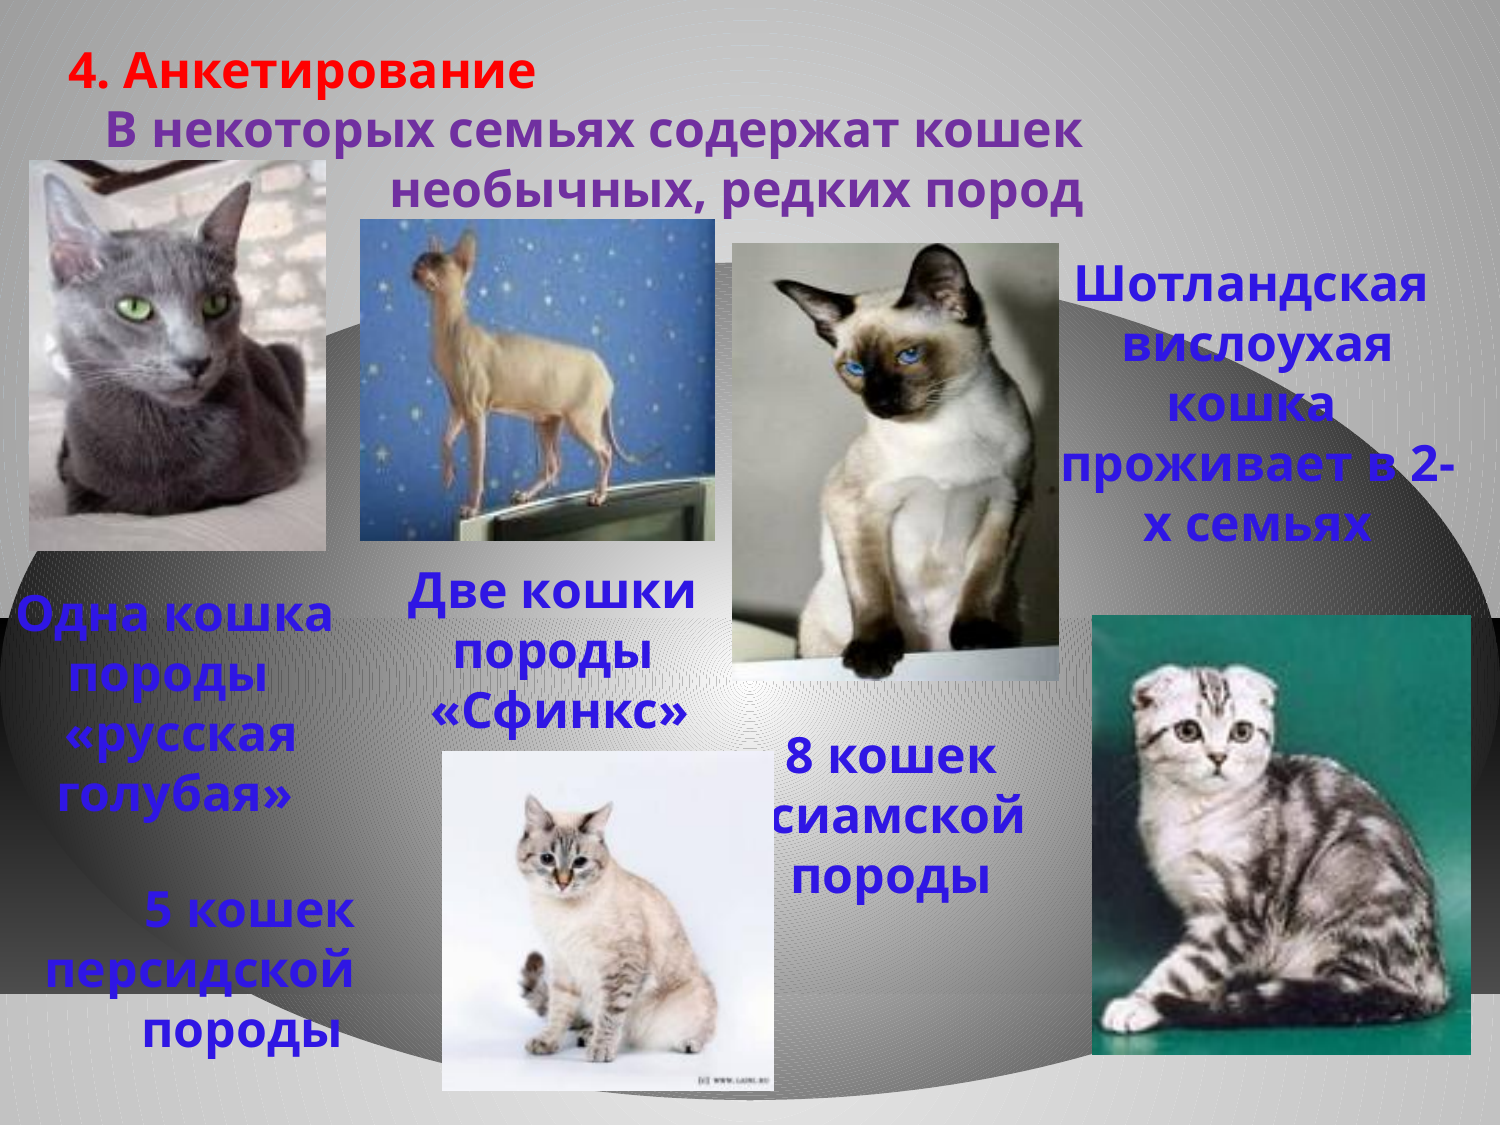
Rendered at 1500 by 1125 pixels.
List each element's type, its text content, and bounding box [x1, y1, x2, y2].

text_box Две кошки породы «Сфинкс» [394, 551, 726, 746]
picture [1092, 615, 1471, 1055]
text_box В некоторых семьях содержат кошек необычных, редких пород [76, 90, 1424, 227]
picture [442, 751, 774, 1091]
text_box 8 кошек сиамской породы [755, 716, 1042, 911]
text_box 4. Анкетирование [53, 31, 553, 106]
picture [732, 243, 1059, 681]
picture [360, 227, 715, 541]
text_box Шотландская вислоухая кошка проживает в 2-х семьях [1059, 243, 1471, 559]
text_box Одна кошка породы «русская голубая» [0, 574, 390, 889]
picture [29, 160, 326, 551]
text_box 5 кошек персидской породы [29, 869, 431, 1067]
